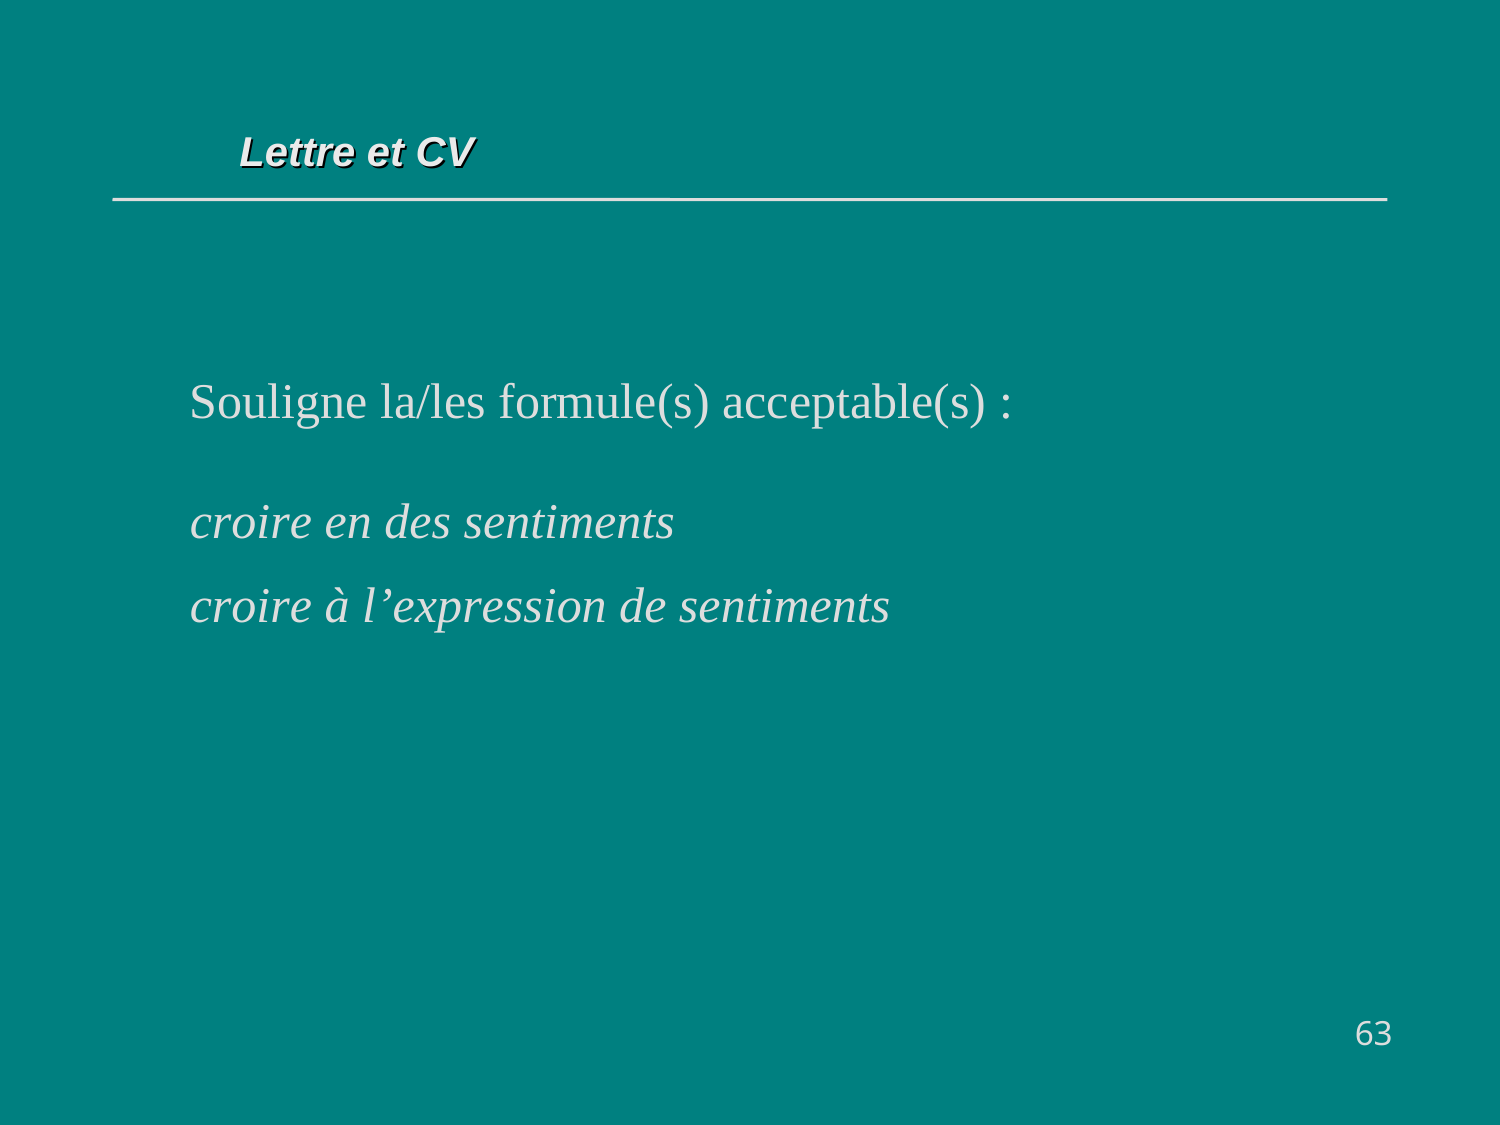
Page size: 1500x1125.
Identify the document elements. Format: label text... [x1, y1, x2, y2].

text_box Lettre et CV [224, 116, 489, 183]
text_box Souligne la/les formule(s) acceptable(s) : croire en des sentiments croire à l’expression de sentiments [174, 360, 1376, 641]
